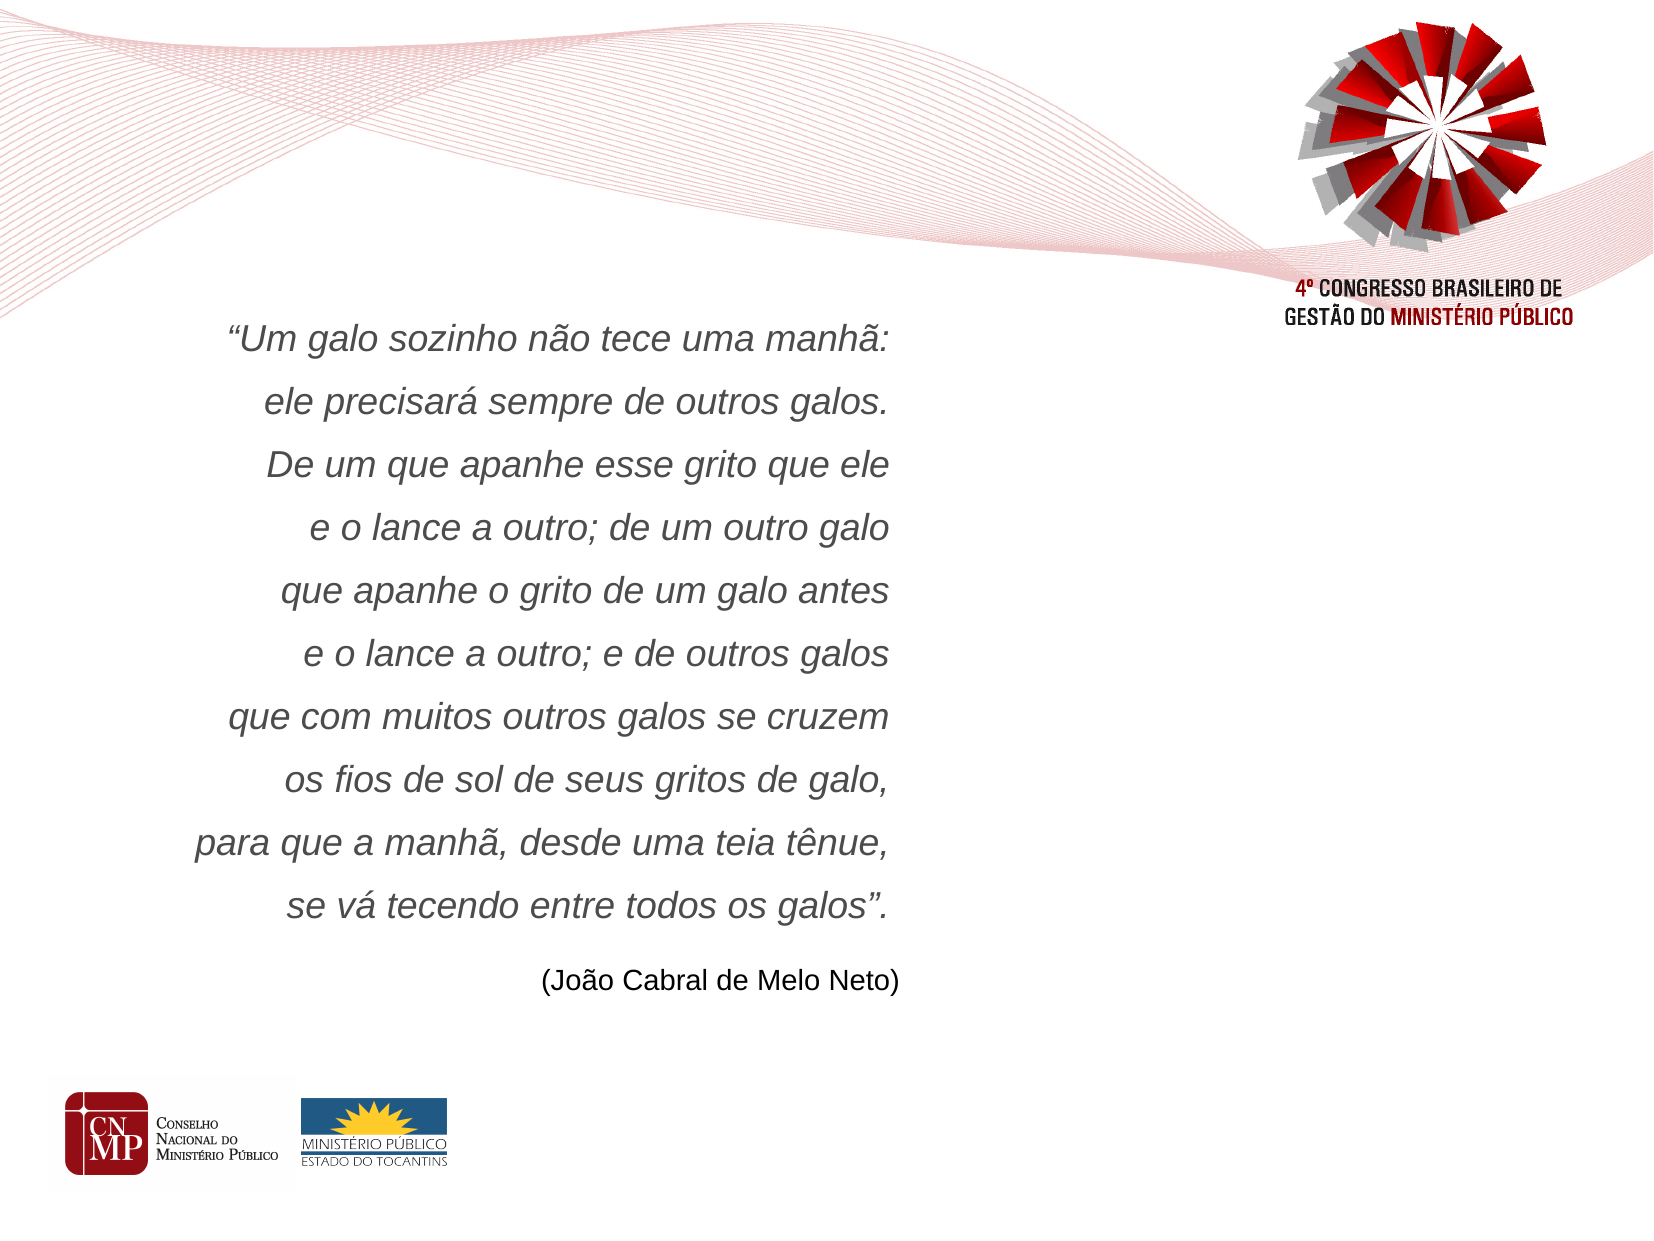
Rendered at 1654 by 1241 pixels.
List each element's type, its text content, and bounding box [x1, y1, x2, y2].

picture [0, 9, 1654, 325]
picture [301, 1098, 447, 1166]
picture [47, 1074, 296, 1193]
text_box “Um galo sozinho não tece uma manhã: ele precisará sempre de outros galos. De um que apanhe esse grito que ele e o lance a outro; de um outro galo que apanhe o grito de um galo antes e o lance a outro; e de outros galos que com muitos outros galos se cruzem os fios de sol de seus gritos de galo, para que a manhã, desde uma teia tênue, se vá tecendo entre todos os galos”. (João Cabral de Melo Neto) [59, 289, 916, 1092]
